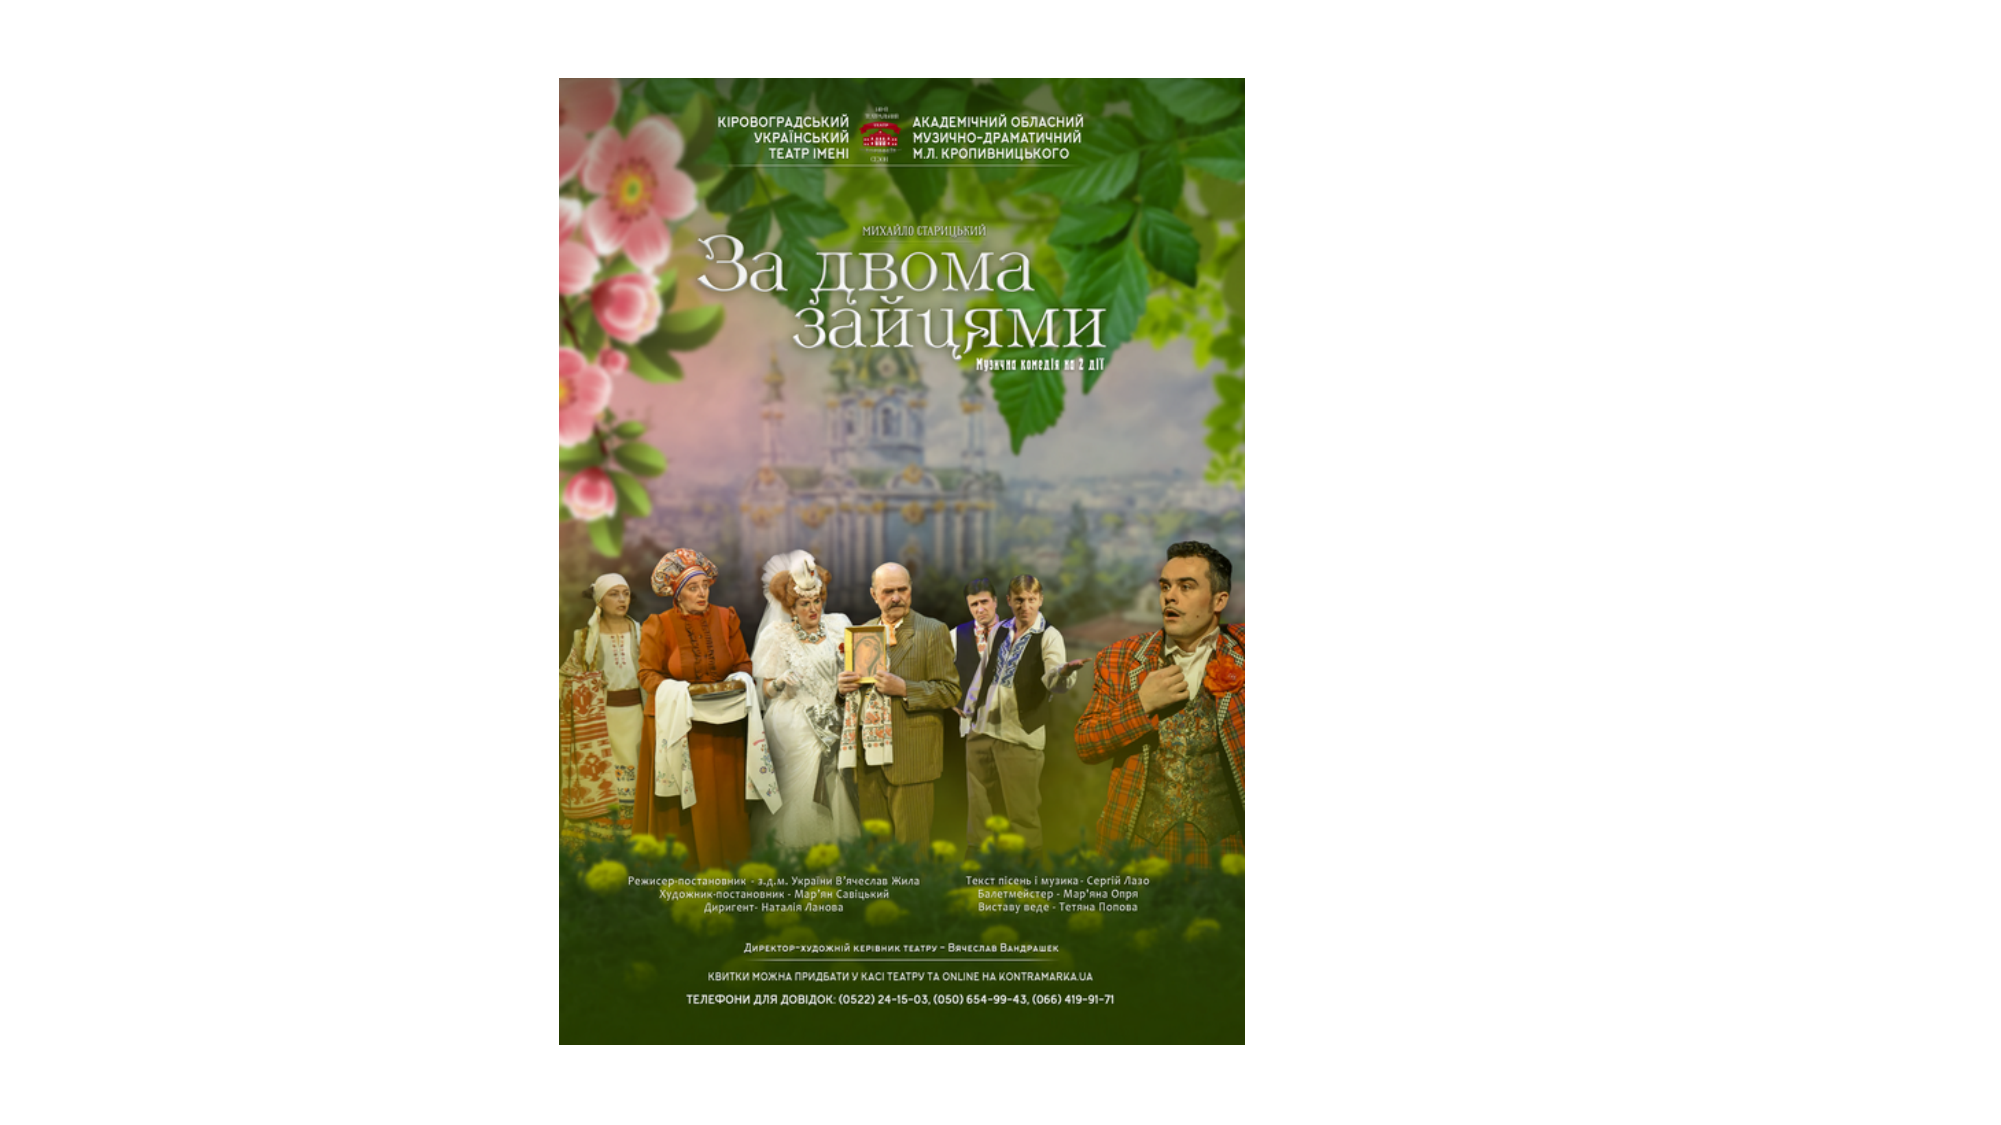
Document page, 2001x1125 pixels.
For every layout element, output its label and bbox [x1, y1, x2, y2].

picture [559, 78, 1245, 1045]
